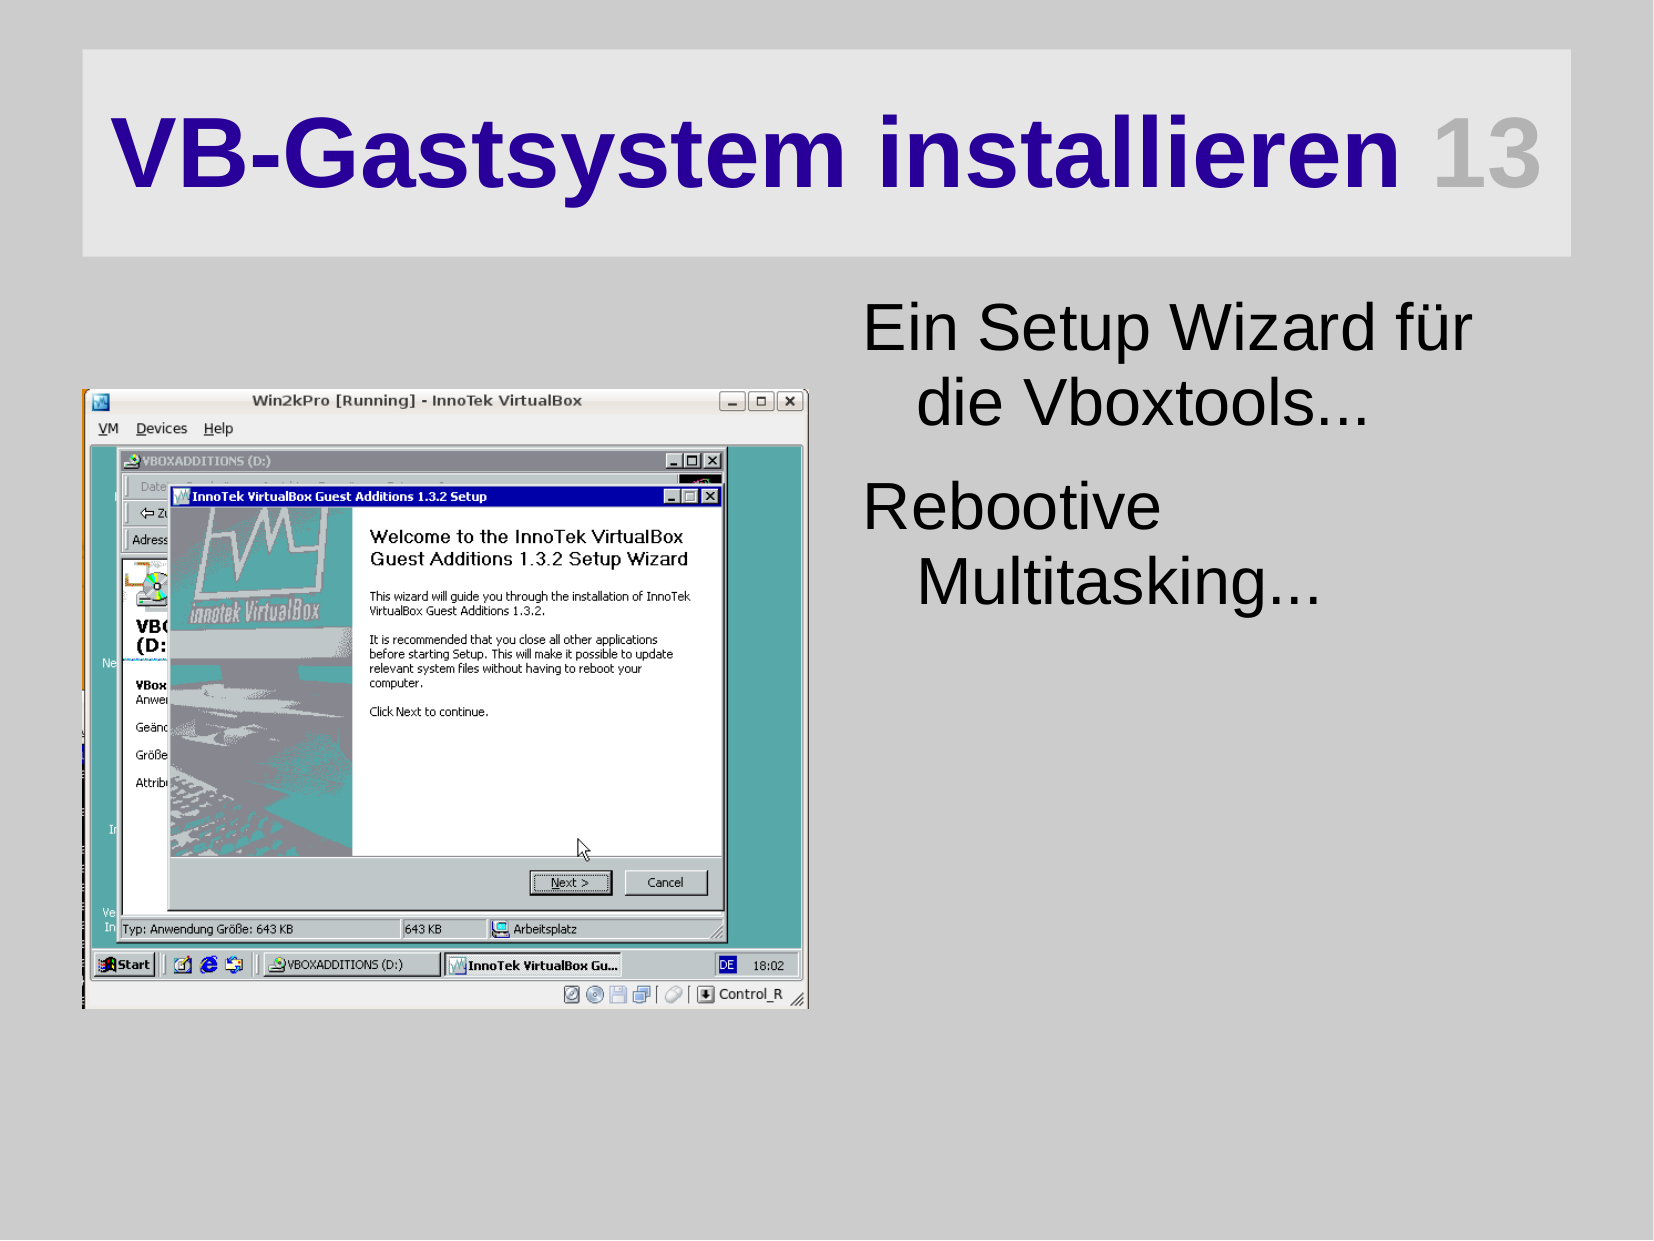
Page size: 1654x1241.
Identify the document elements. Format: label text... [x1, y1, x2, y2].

list Ein Setup Wizard für die Vboxtools... Rebootive Multitasking... [845, 290, 1572, 1109]
picture [82, 389, 809, 1009]
title VB-Gastsystem installieren 13 [82, 49, 1571, 257]
